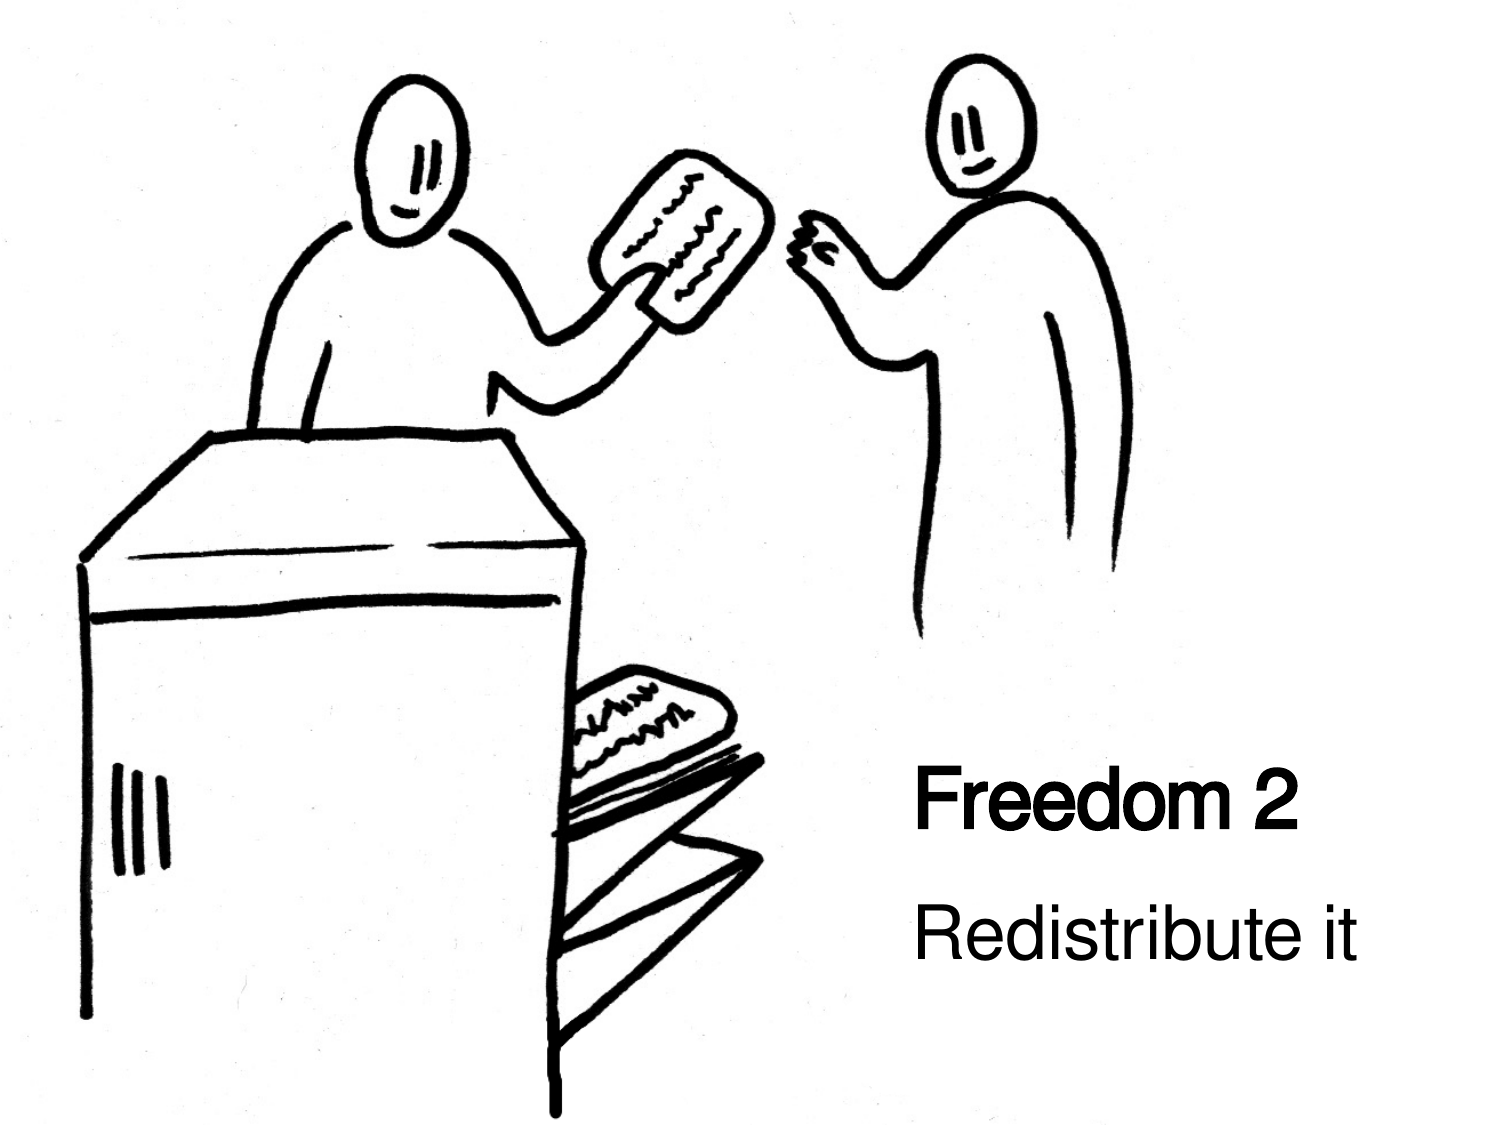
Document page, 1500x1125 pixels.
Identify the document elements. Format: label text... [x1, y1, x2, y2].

text_box Freedom 2 Redistribute it [897, 744, 1500, 1125]
picture [0, 0, 1195, 1125]
